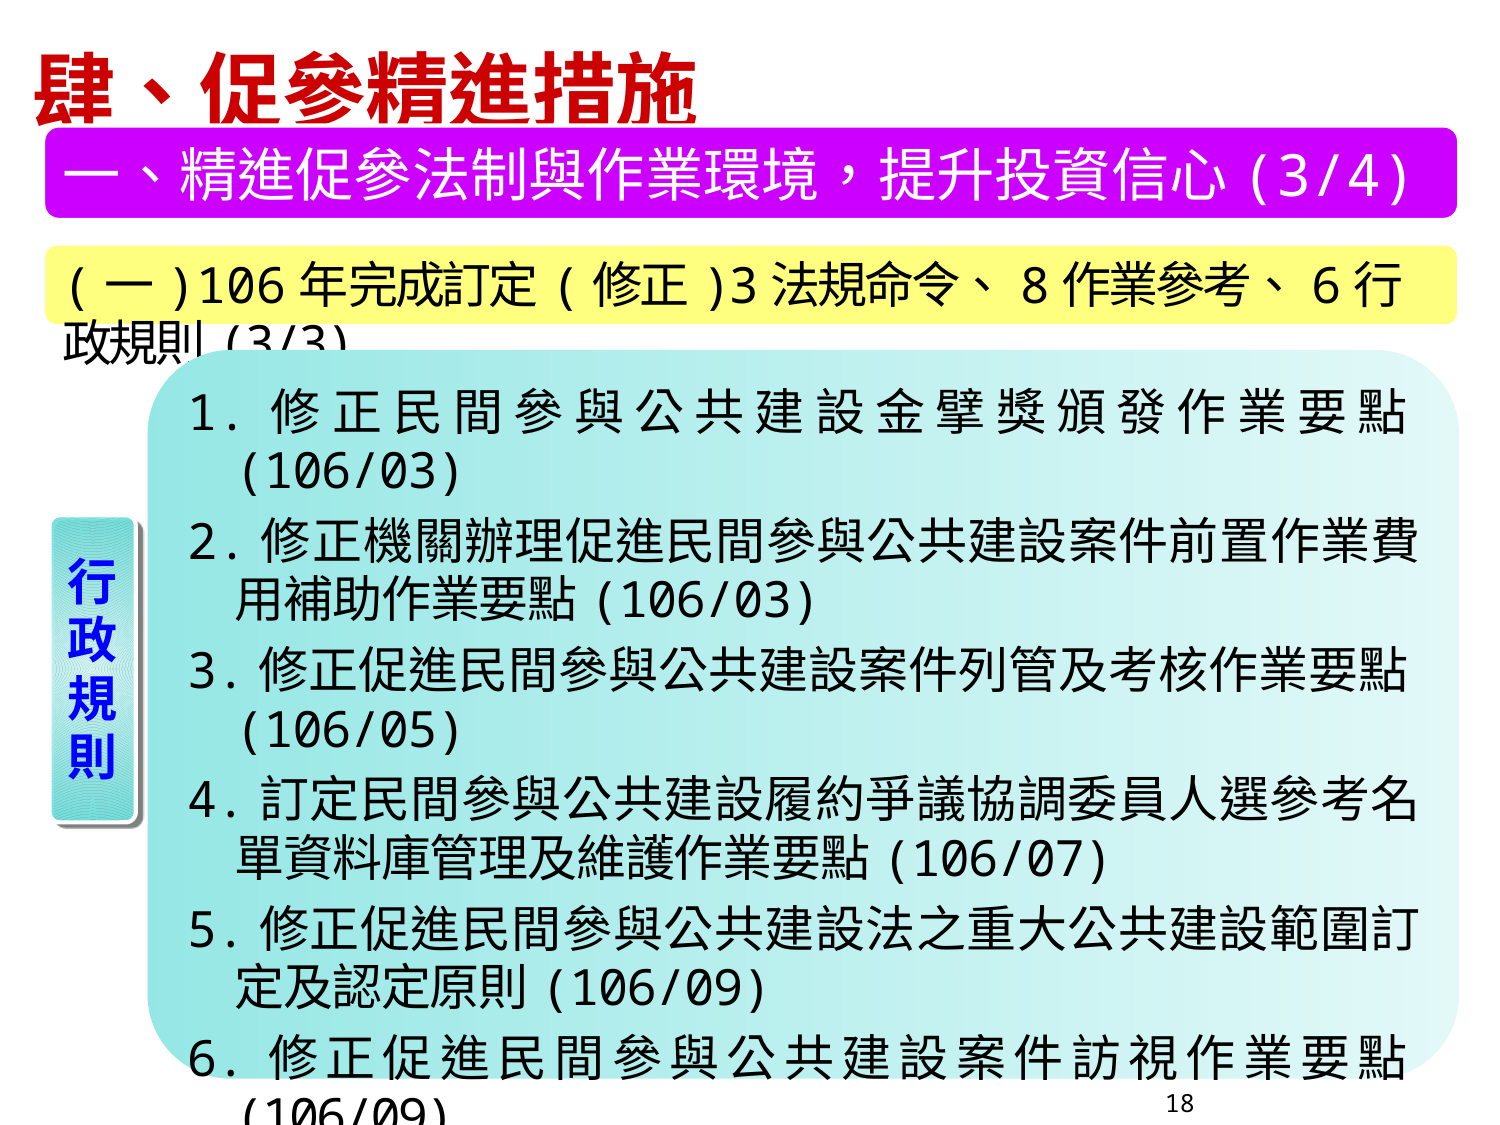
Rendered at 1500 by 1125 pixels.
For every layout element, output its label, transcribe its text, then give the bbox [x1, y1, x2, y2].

text_box 18 [1149, 1080, 1500, 1125]
text_box (一)106年完成訂定(修正)3法規命令、8作業參考、6行政規則(3/3) [43, 243, 1460, 327]
text_box 1.修正民間參與公共建設金擘獎頒發作業要點(106/03) 2.修正機關辦理促進民間參與公共建設案件前置作業費用補助作業要點(106/03) 3.修正促進民間參與公共建設案件列管及考核作業要點(106/05) 4.訂定民間參與公共建設履約爭議協調委員人選參考名單資料庫管理及維護作業要點(106/07) 5.修正促進民間參與公共建設法之重大公共建設範圍訂定及認定原則(106/09) 6.修正促進民間參與公共建設案件訪視作業要點(106/09) [147, 349, 1460, 1079]
text_box 肆、促參精進措施 [17, 6, 869, 114]
text_box 一、精進促參法制與作業環境，提升投資信心(3/4) [43, 125, 1460, 220]
text_box 行政規則 [49, 515, 136, 823]
